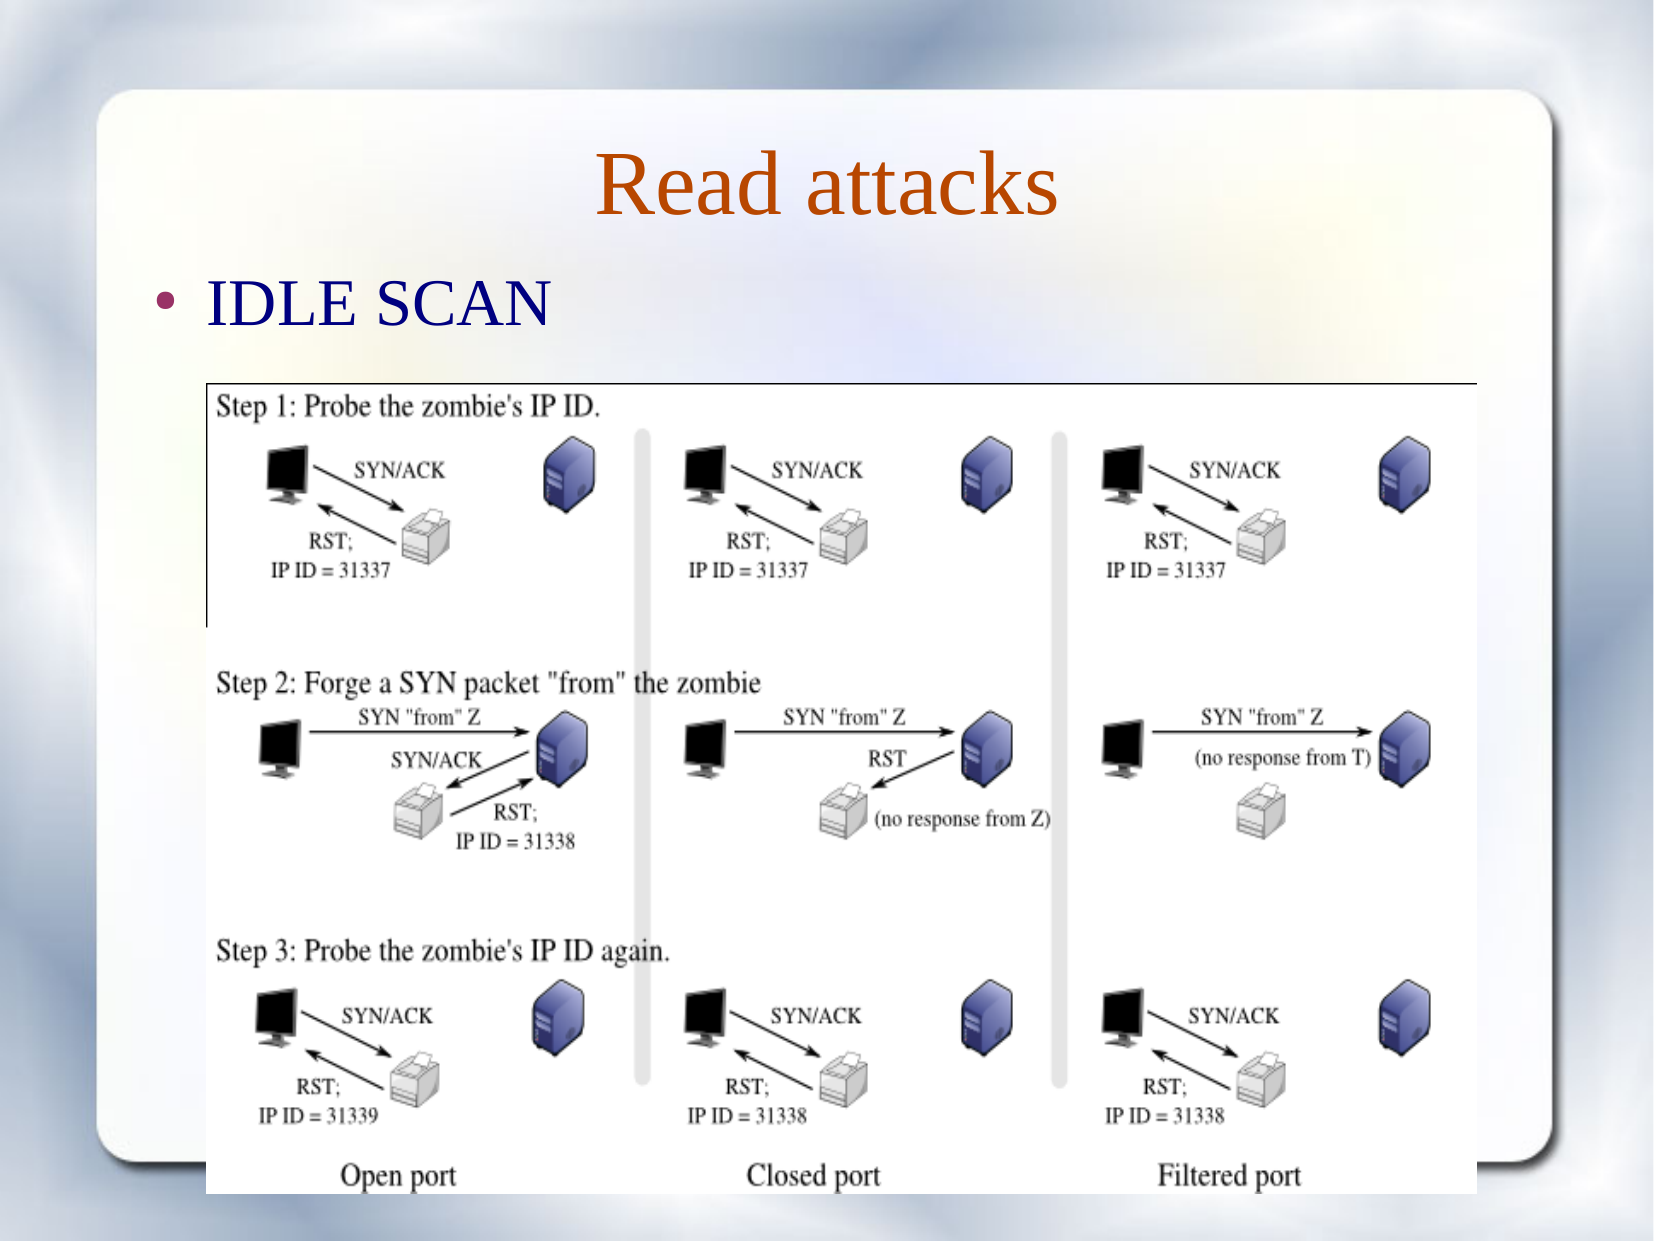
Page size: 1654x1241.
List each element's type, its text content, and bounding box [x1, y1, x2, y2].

list IDLE SCAN [118, 265, 1531, 1070]
title Read attacks [121, 132, 1534, 235]
picture [0, 0, 1654, 1241]
